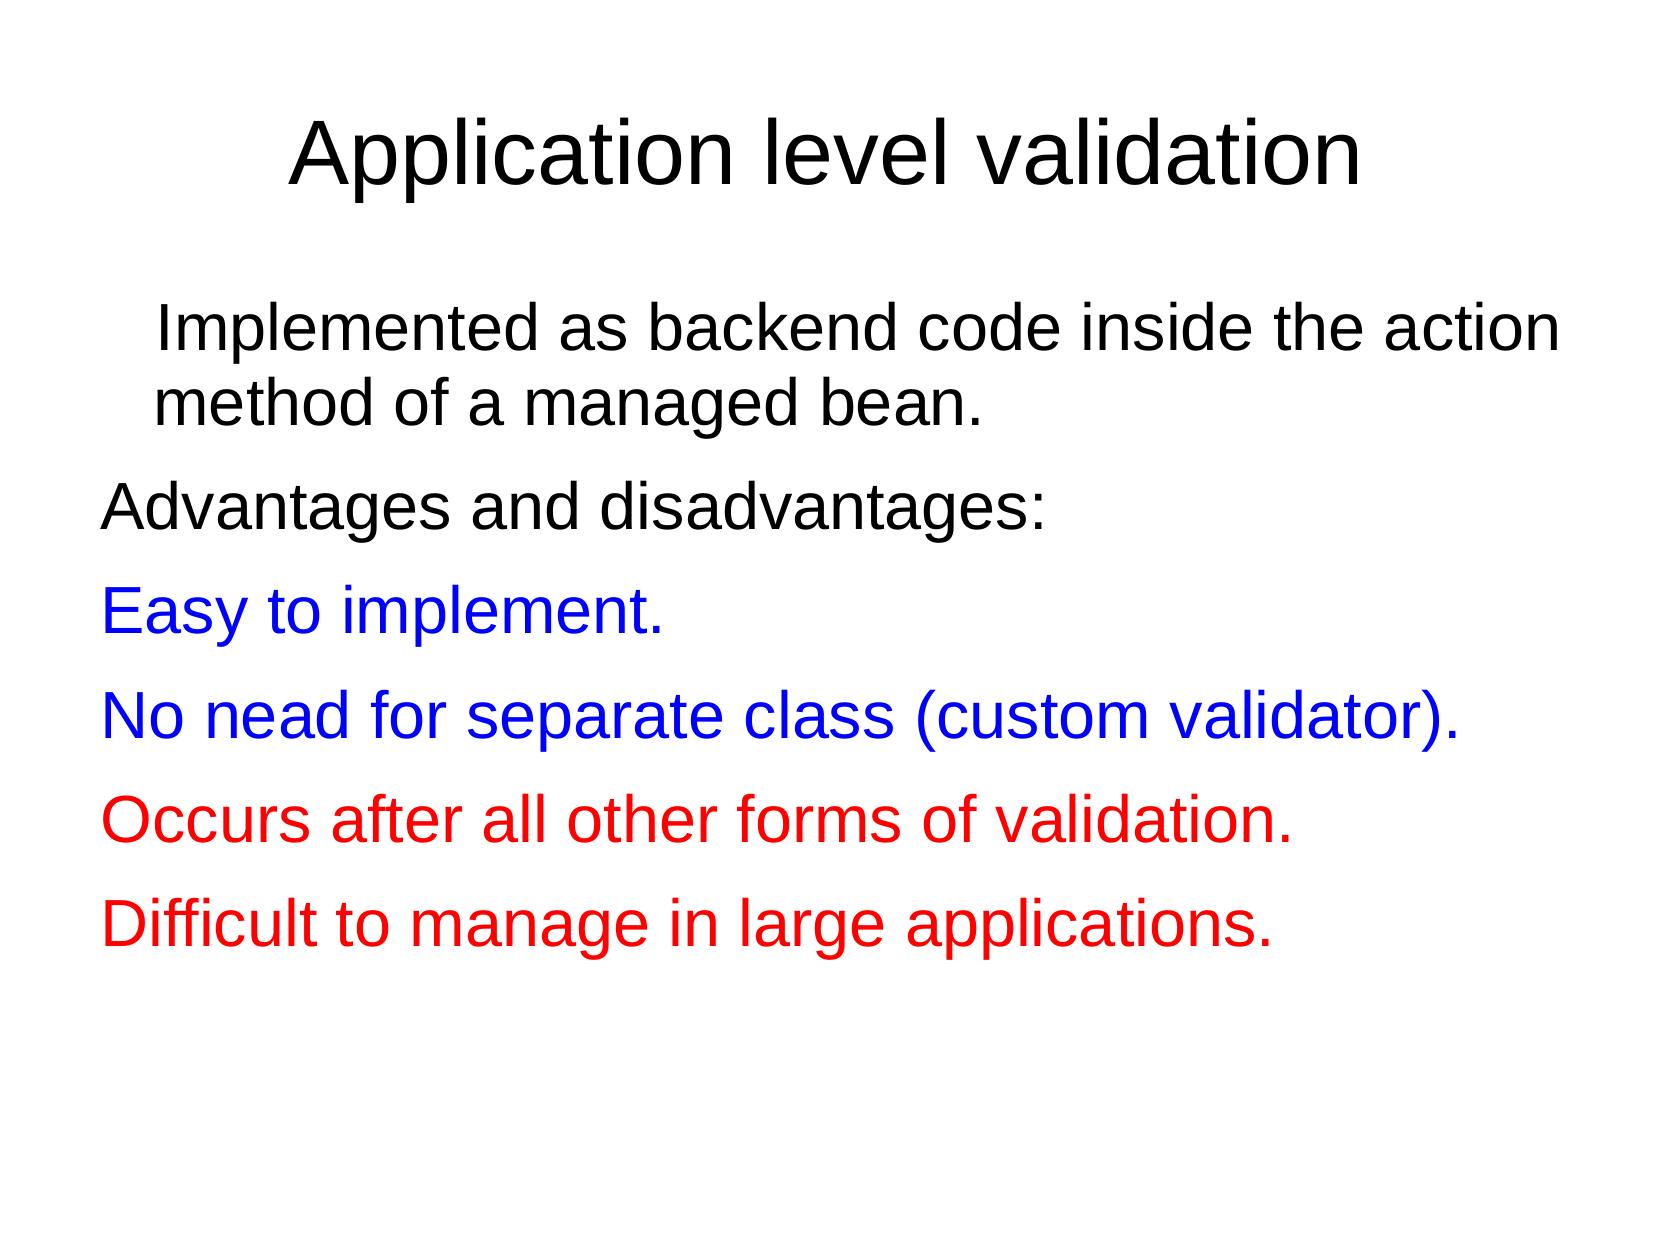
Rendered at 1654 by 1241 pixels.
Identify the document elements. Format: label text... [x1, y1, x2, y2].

title Application level validation [82, 56, 1571, 250]
list Implemented as backend code inside the action method of a managed bean. Advantages and disadvantages: Easy to implement. No nead for separate class (custom validator). Occurs after all other forms of validation. Difficult to manage in large applications. [82, 290, 1571, 1094]
